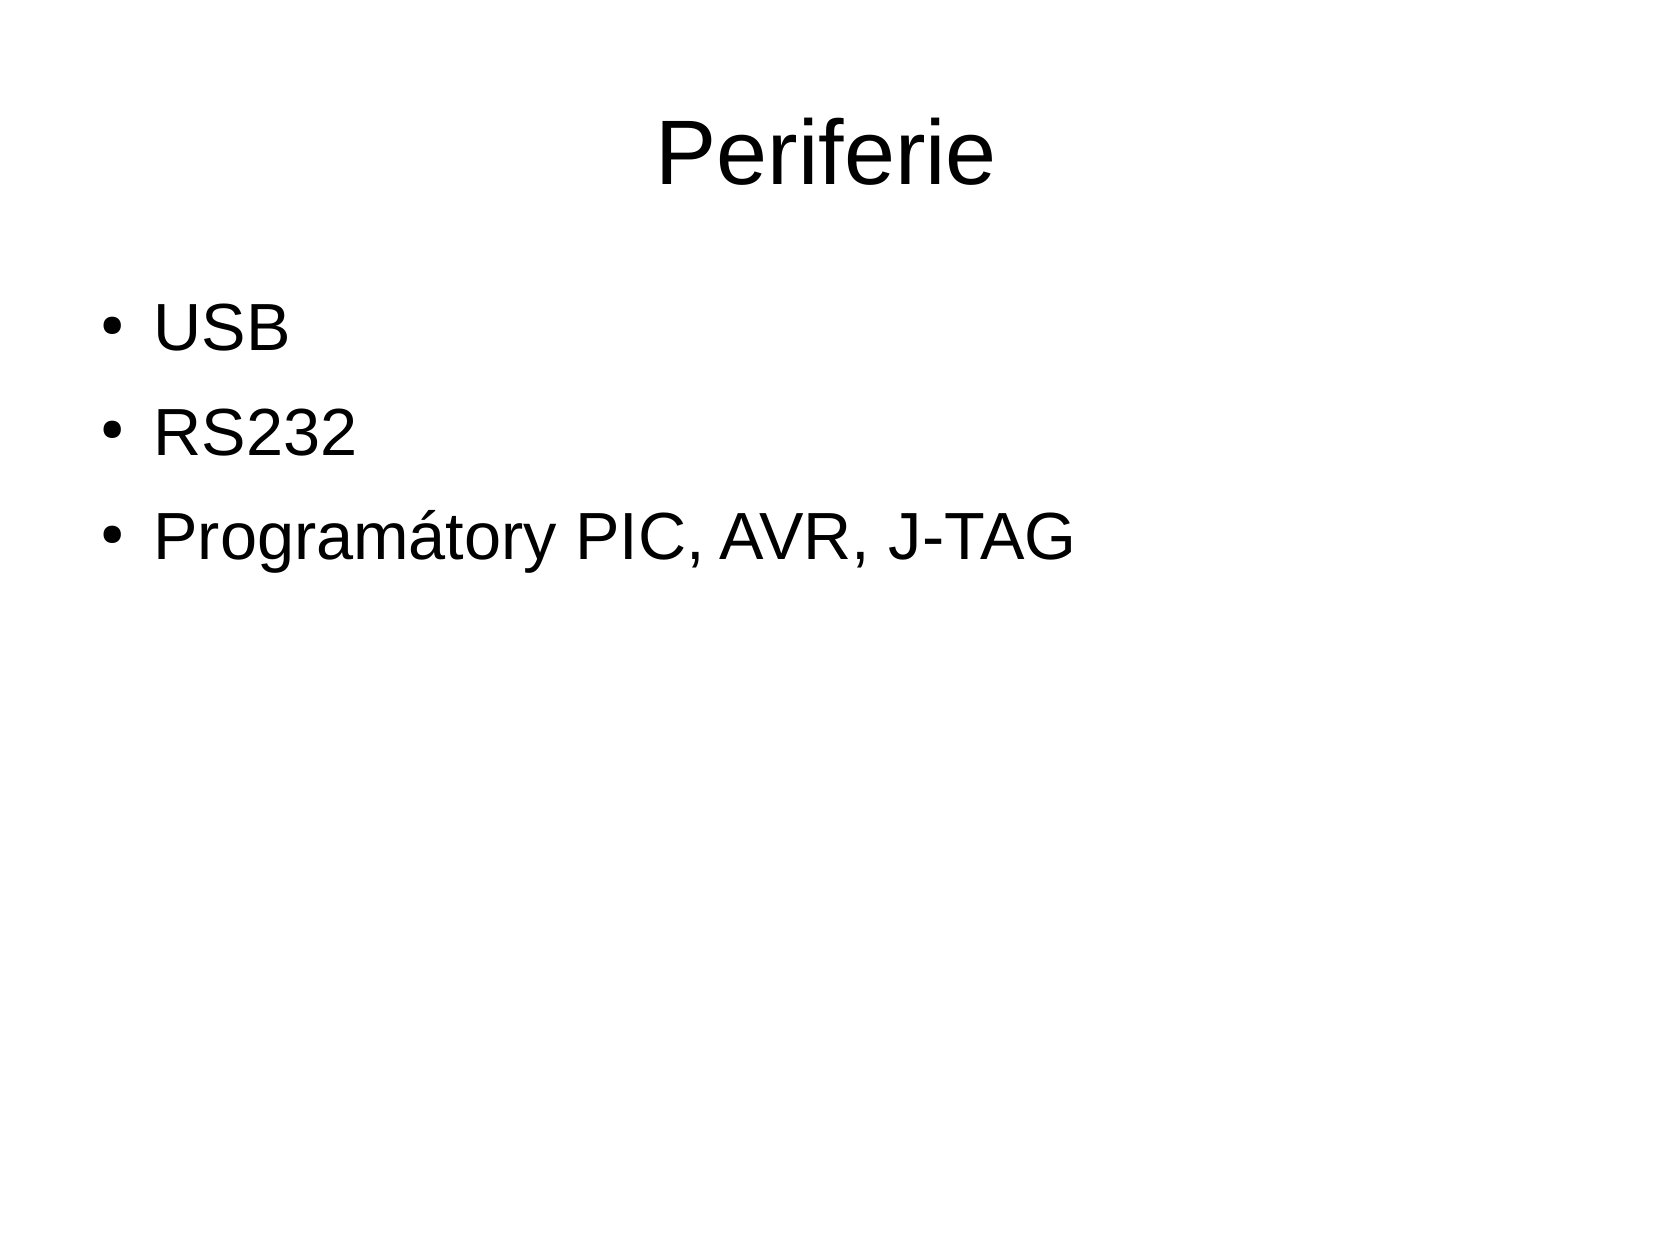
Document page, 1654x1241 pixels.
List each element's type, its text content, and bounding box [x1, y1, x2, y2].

list USB RS232 Programátory PIC, AVR, J-TAG [82, 290, 1571, 1109]
title Periferie [82, 49, 1571, 257]
